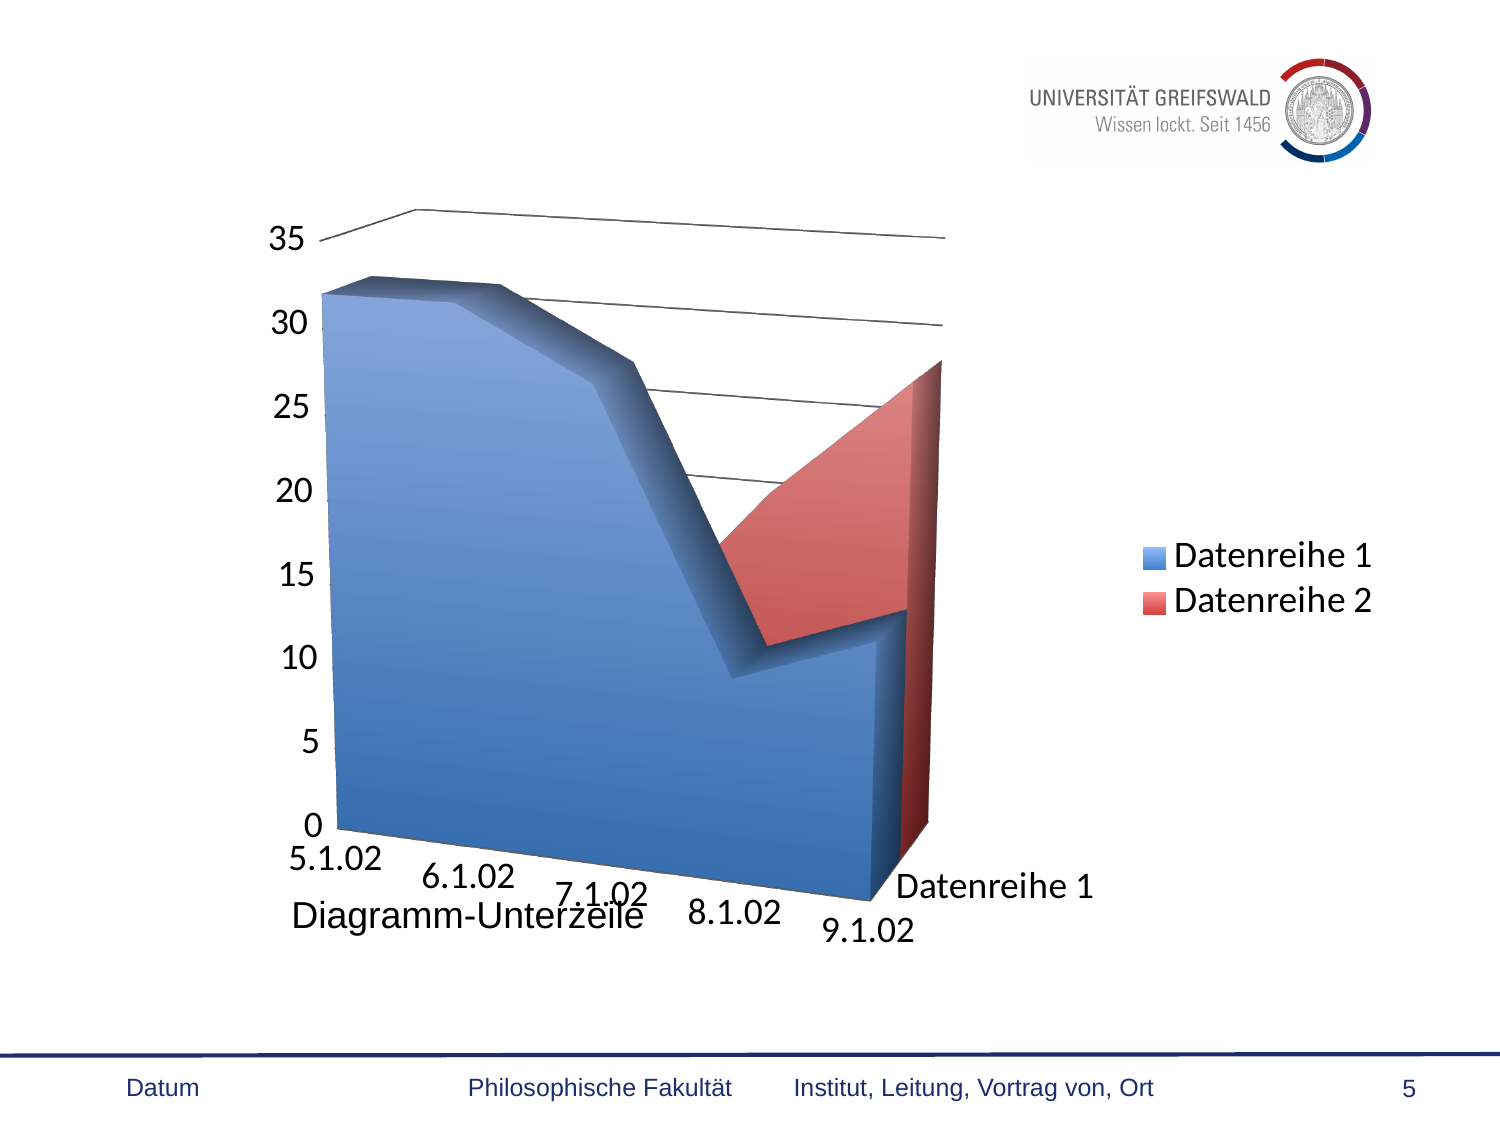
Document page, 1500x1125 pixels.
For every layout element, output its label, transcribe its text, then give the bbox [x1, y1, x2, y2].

picture [1030, 58, 1372, 163]
text_box Diagramm-Unterzeile [276, 883, 1193, 945]
chart [231, 194, 1398, 968]
